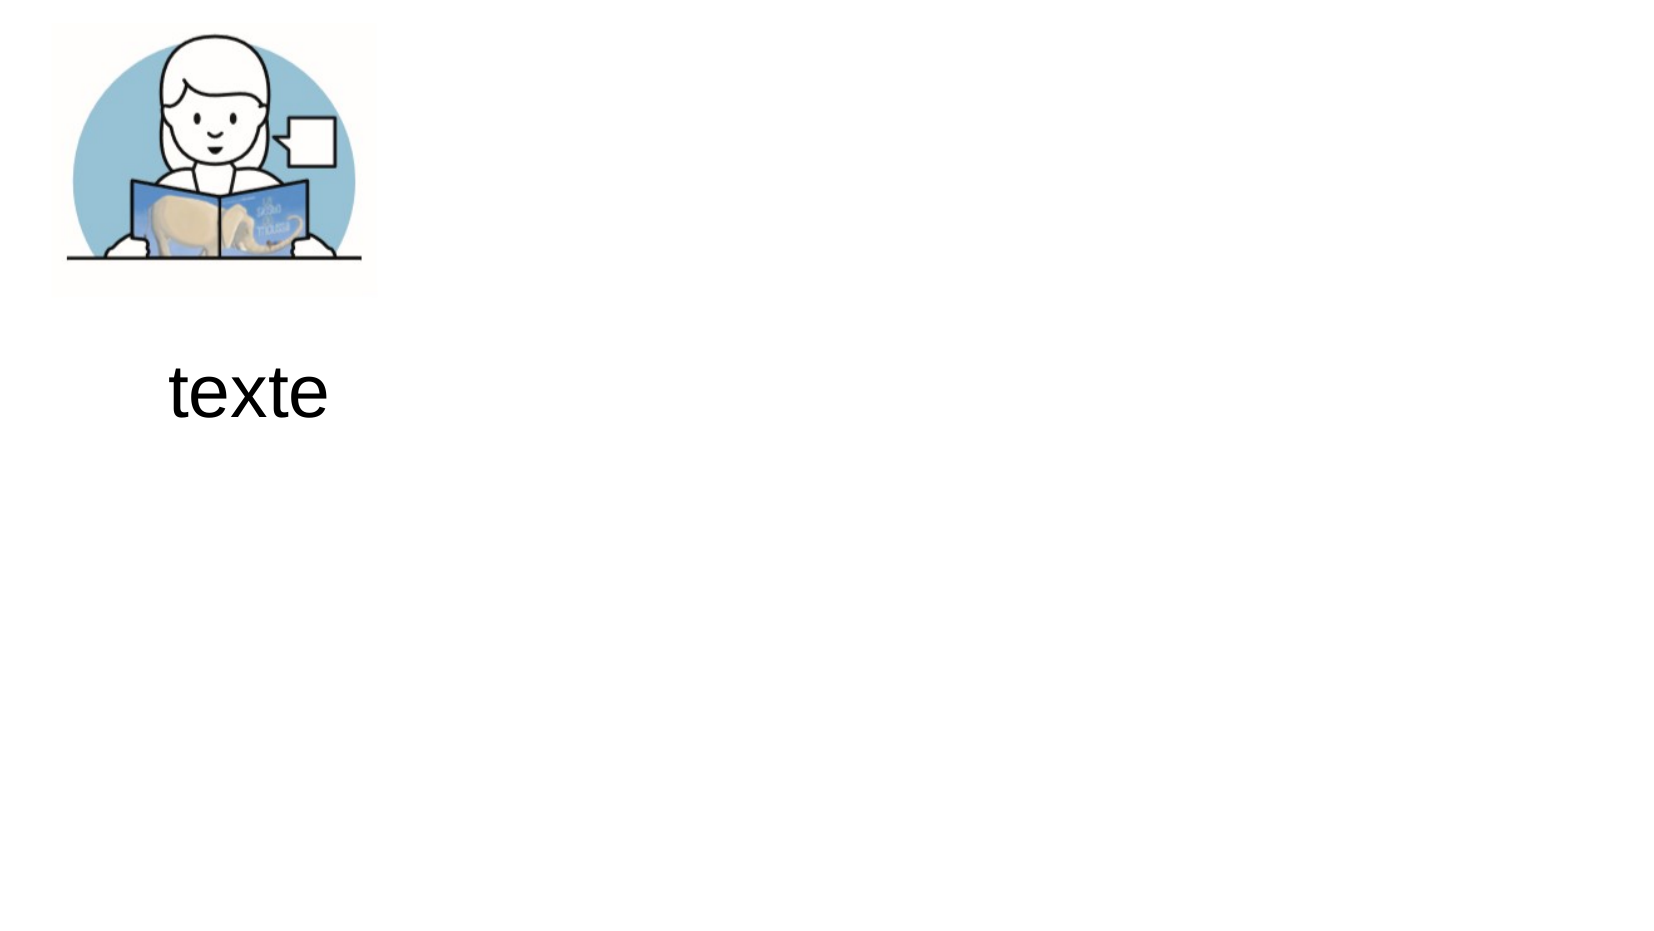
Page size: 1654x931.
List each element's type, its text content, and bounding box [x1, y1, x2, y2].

picture [42, 23, 378, 298]
text_box texte [153, 342, 1548, 862]
